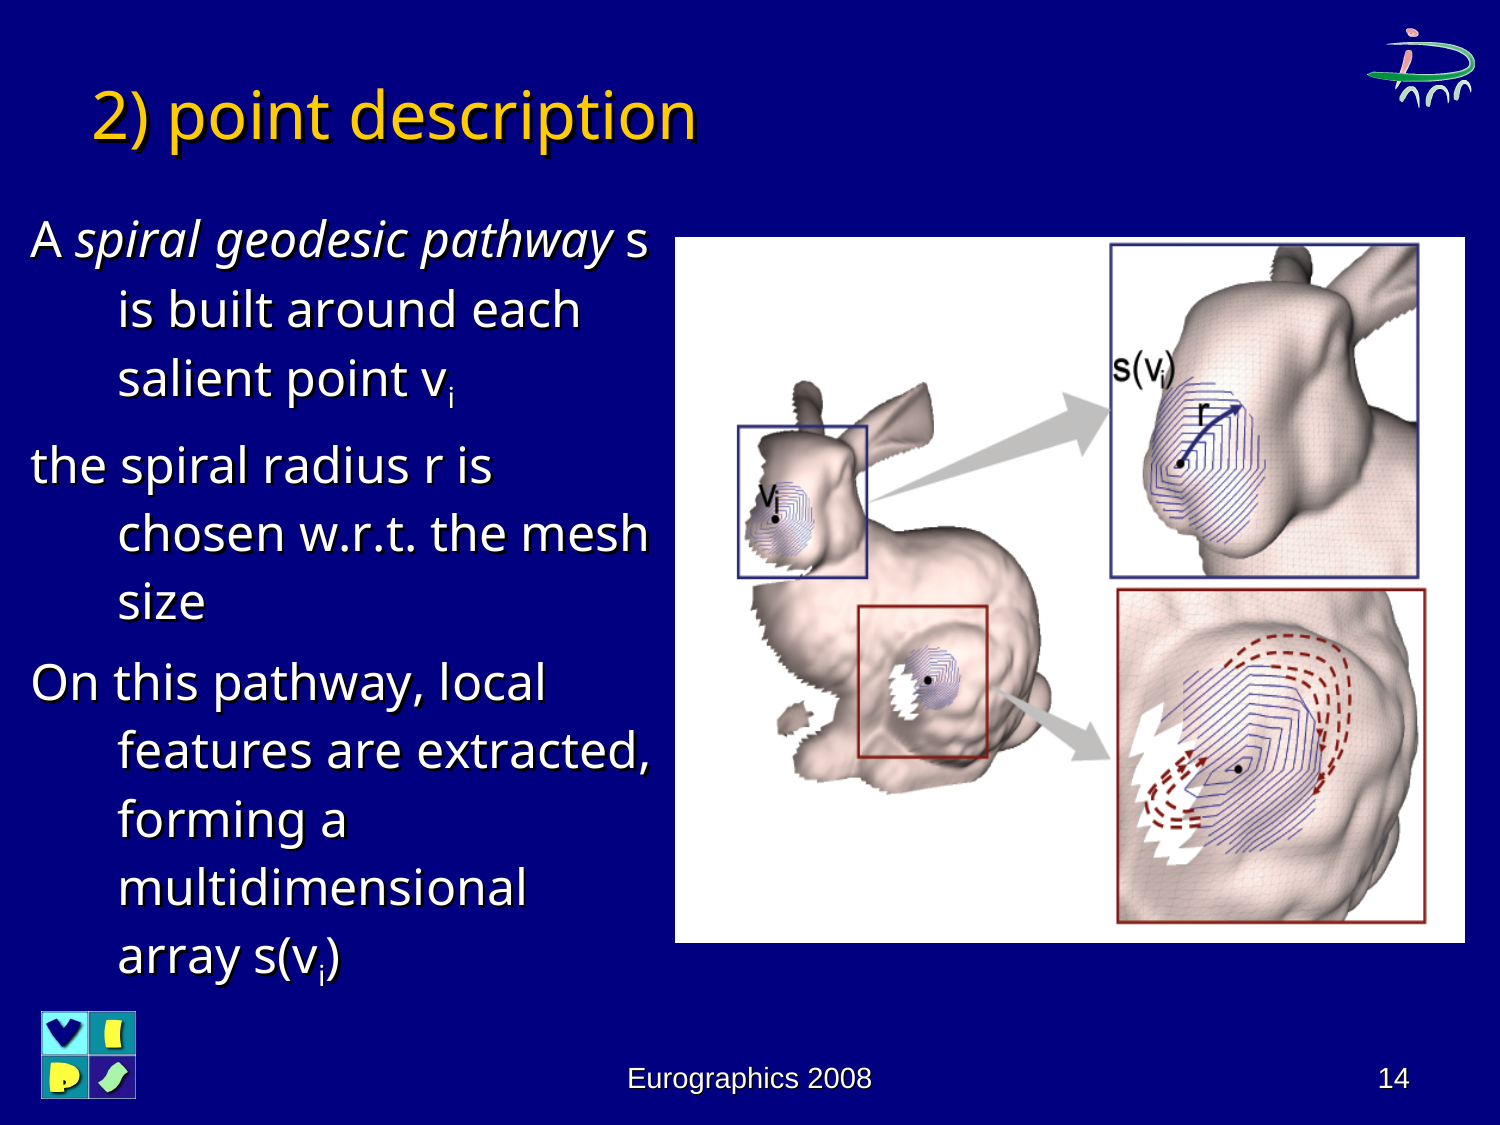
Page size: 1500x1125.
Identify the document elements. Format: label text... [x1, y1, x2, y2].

picture [1367, 28, 1475, 108]
chart [675, 237, 1465, 943]
title 2) point description [76, 42, 1427, 185]
list A spiral geodesic pathway s is built around each salient point vi the spiral radius r is chosen w.r.t. the mesh size On this pathway, local features are extracted, forming a multidimensional array s(vi) [15, 187, 676, 1097]
